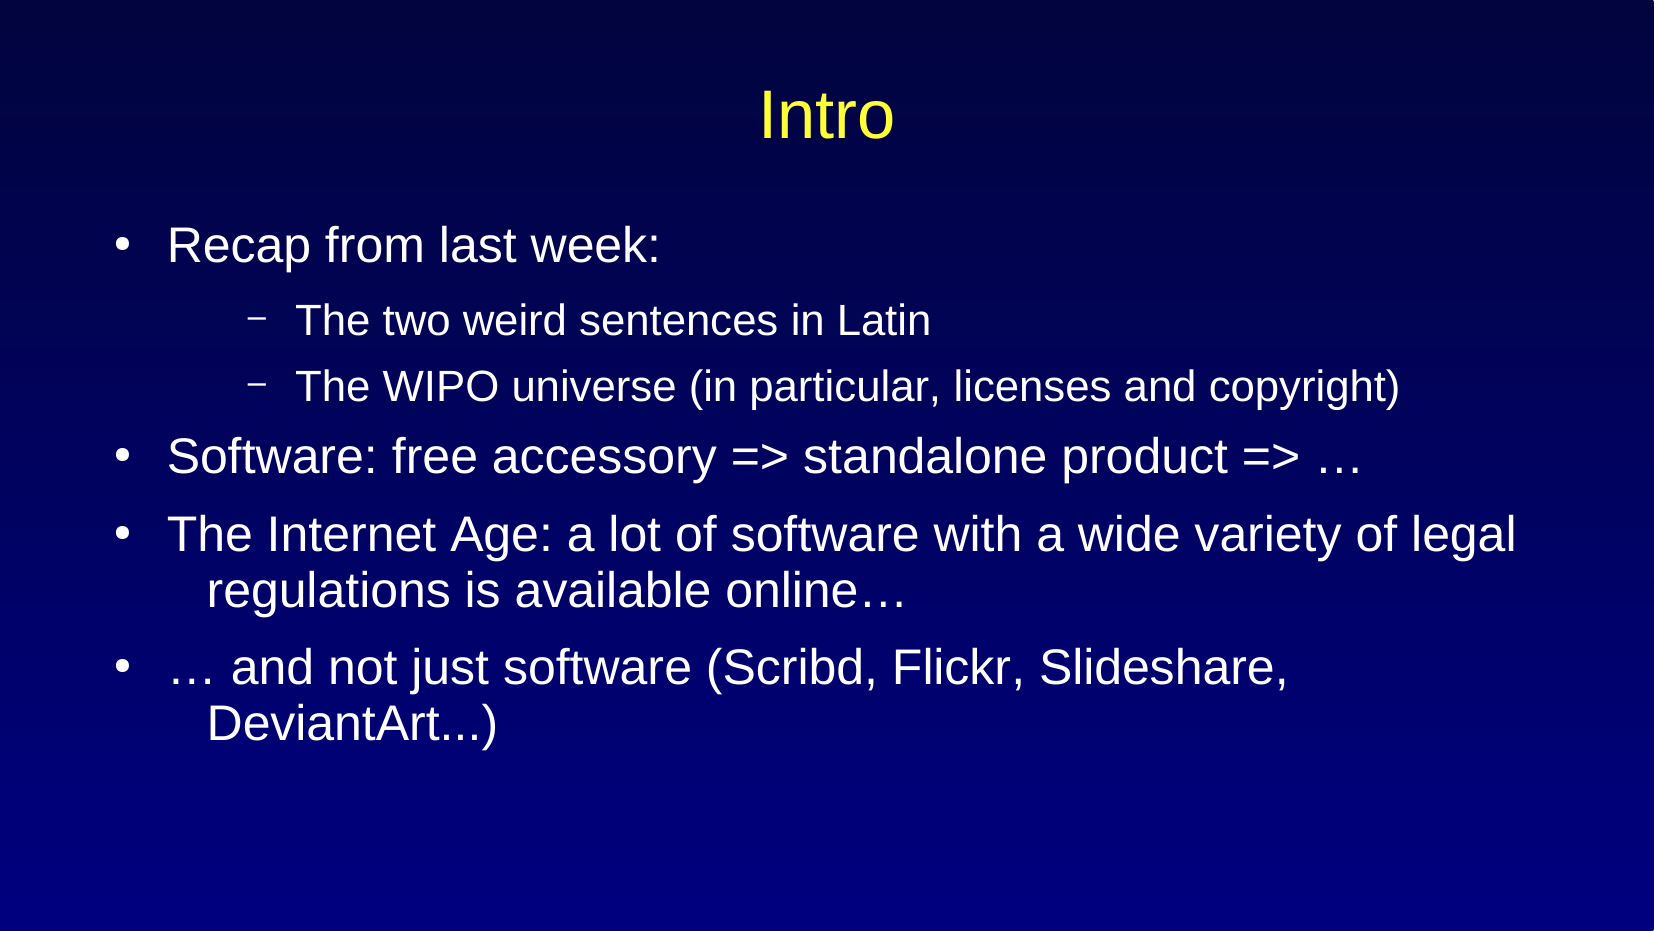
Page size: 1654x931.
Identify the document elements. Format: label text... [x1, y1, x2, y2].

title Intro [82, 37, 1571, 193]
list Recap from last week: The two weird sentences in Latin The WIPO universe (in particular, licenses and copyright) Software: free accessory => standalone product => … The Internet Age: a lot of software with a wide variety of legal regulations is available online… … and not just software (Scribd, Flickr, Slideshare, DeviantArt...) [82, 217, 1571, 758]
